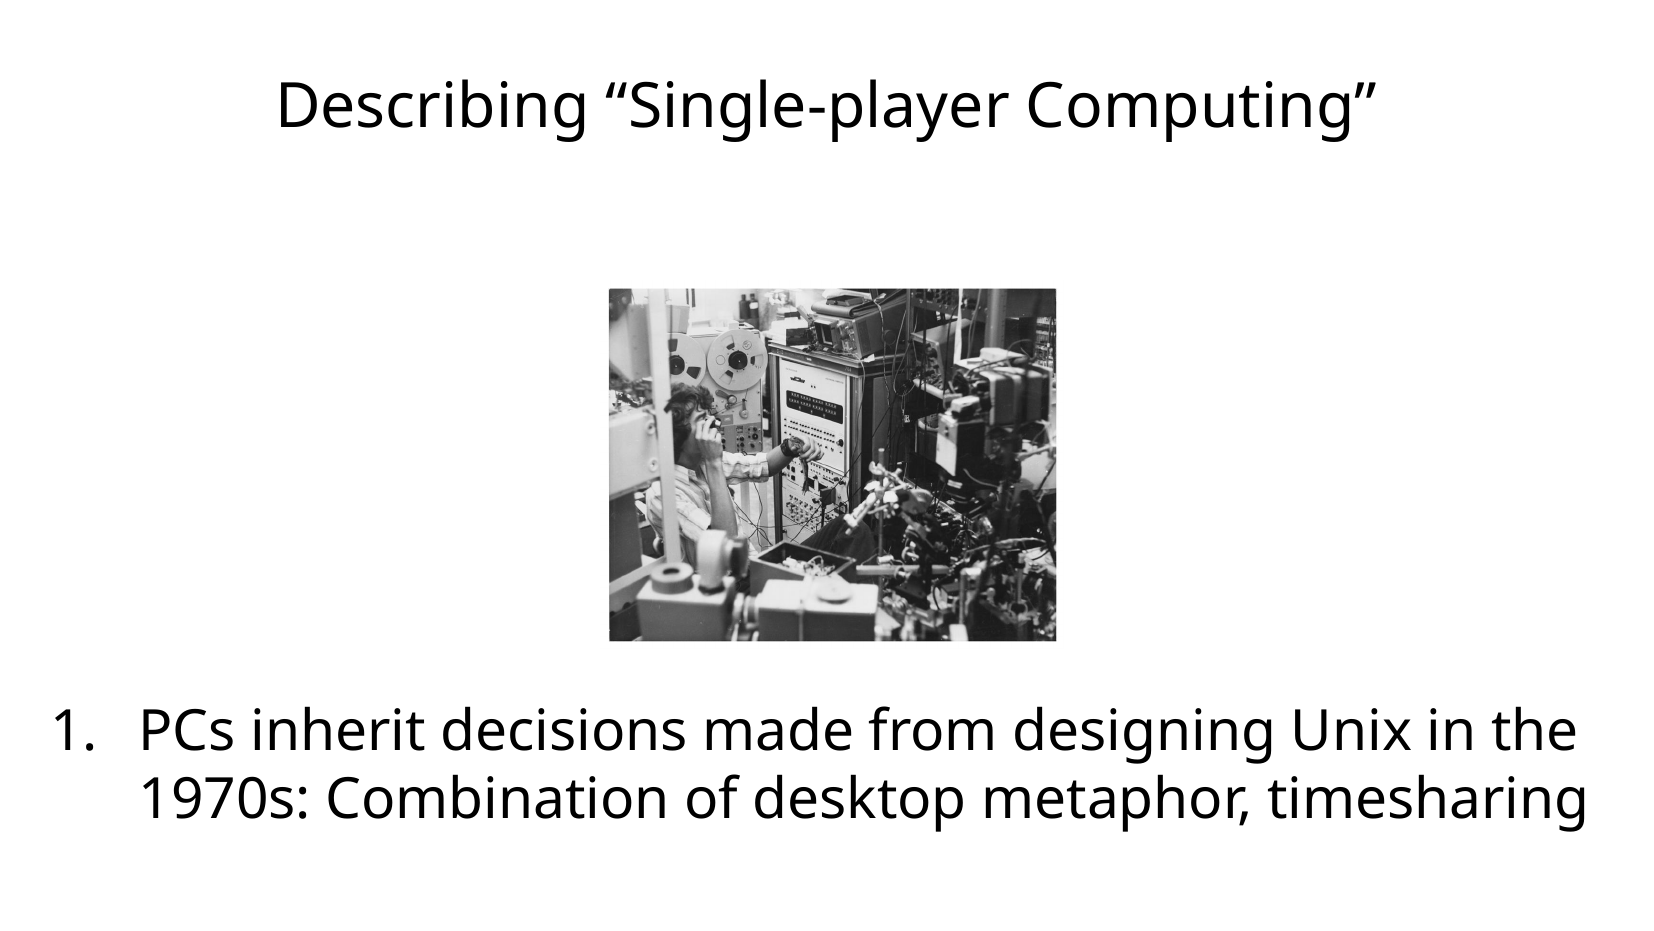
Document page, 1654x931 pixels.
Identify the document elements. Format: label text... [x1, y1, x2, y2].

text_box PCs inherit decisions made from designing Unix in the 1970s: Combination of desktop metaphor, timesharing [41, 684, 1612, 891]
picture [600, 280, 1064, 649]
title Describing “Single-player Computing” [0, 0, 1654, 206]
